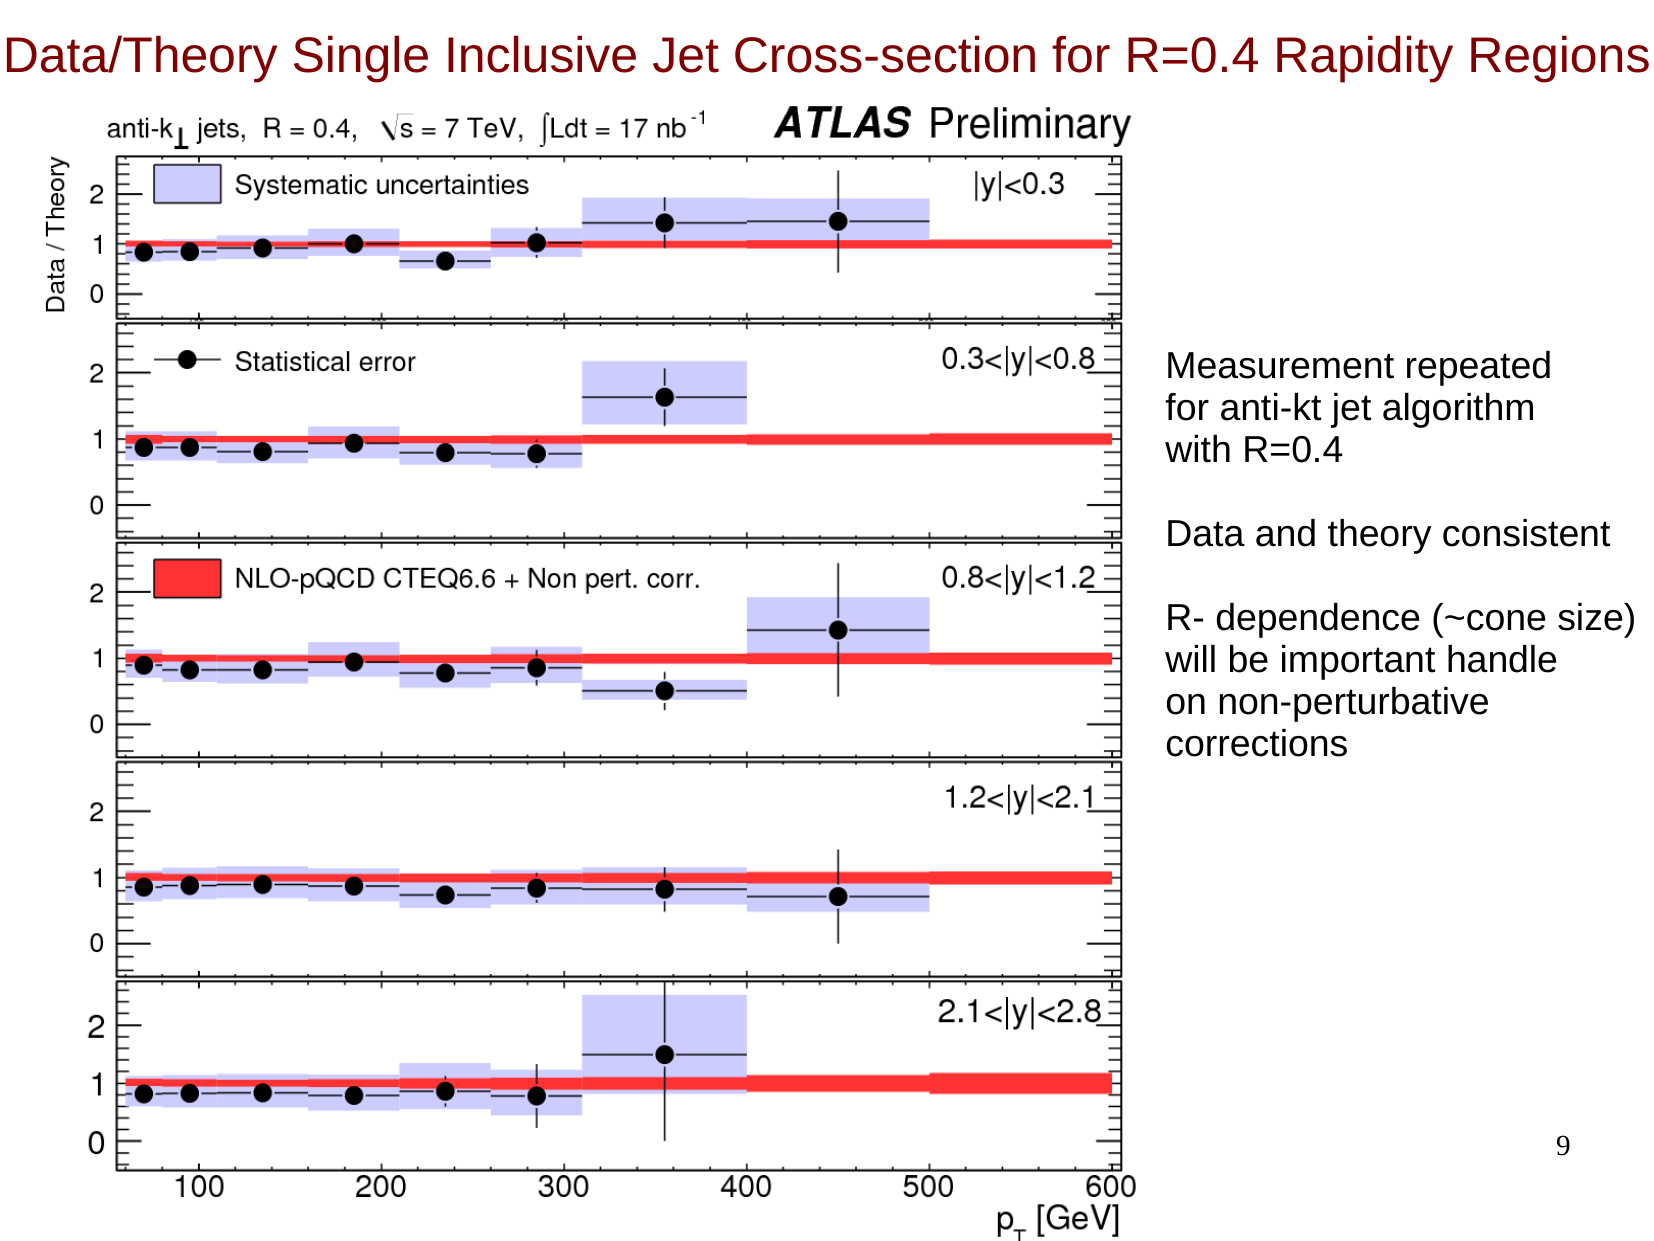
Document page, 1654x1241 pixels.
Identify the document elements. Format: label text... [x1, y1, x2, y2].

text_box Data/Theory Single Inclusive Jet Cross-section for R=0.4 Rapidity Regions [0, 19, 1654, 91]
picture [0, 102, 1157, 1241]
text_box Measurement repeated for anti-kt jet algorithm with R=0.4 Data and theory consistent R- dependence (~cone size) will be important handle on non-perturbative corrections [1157, 337, 1652, 773]
